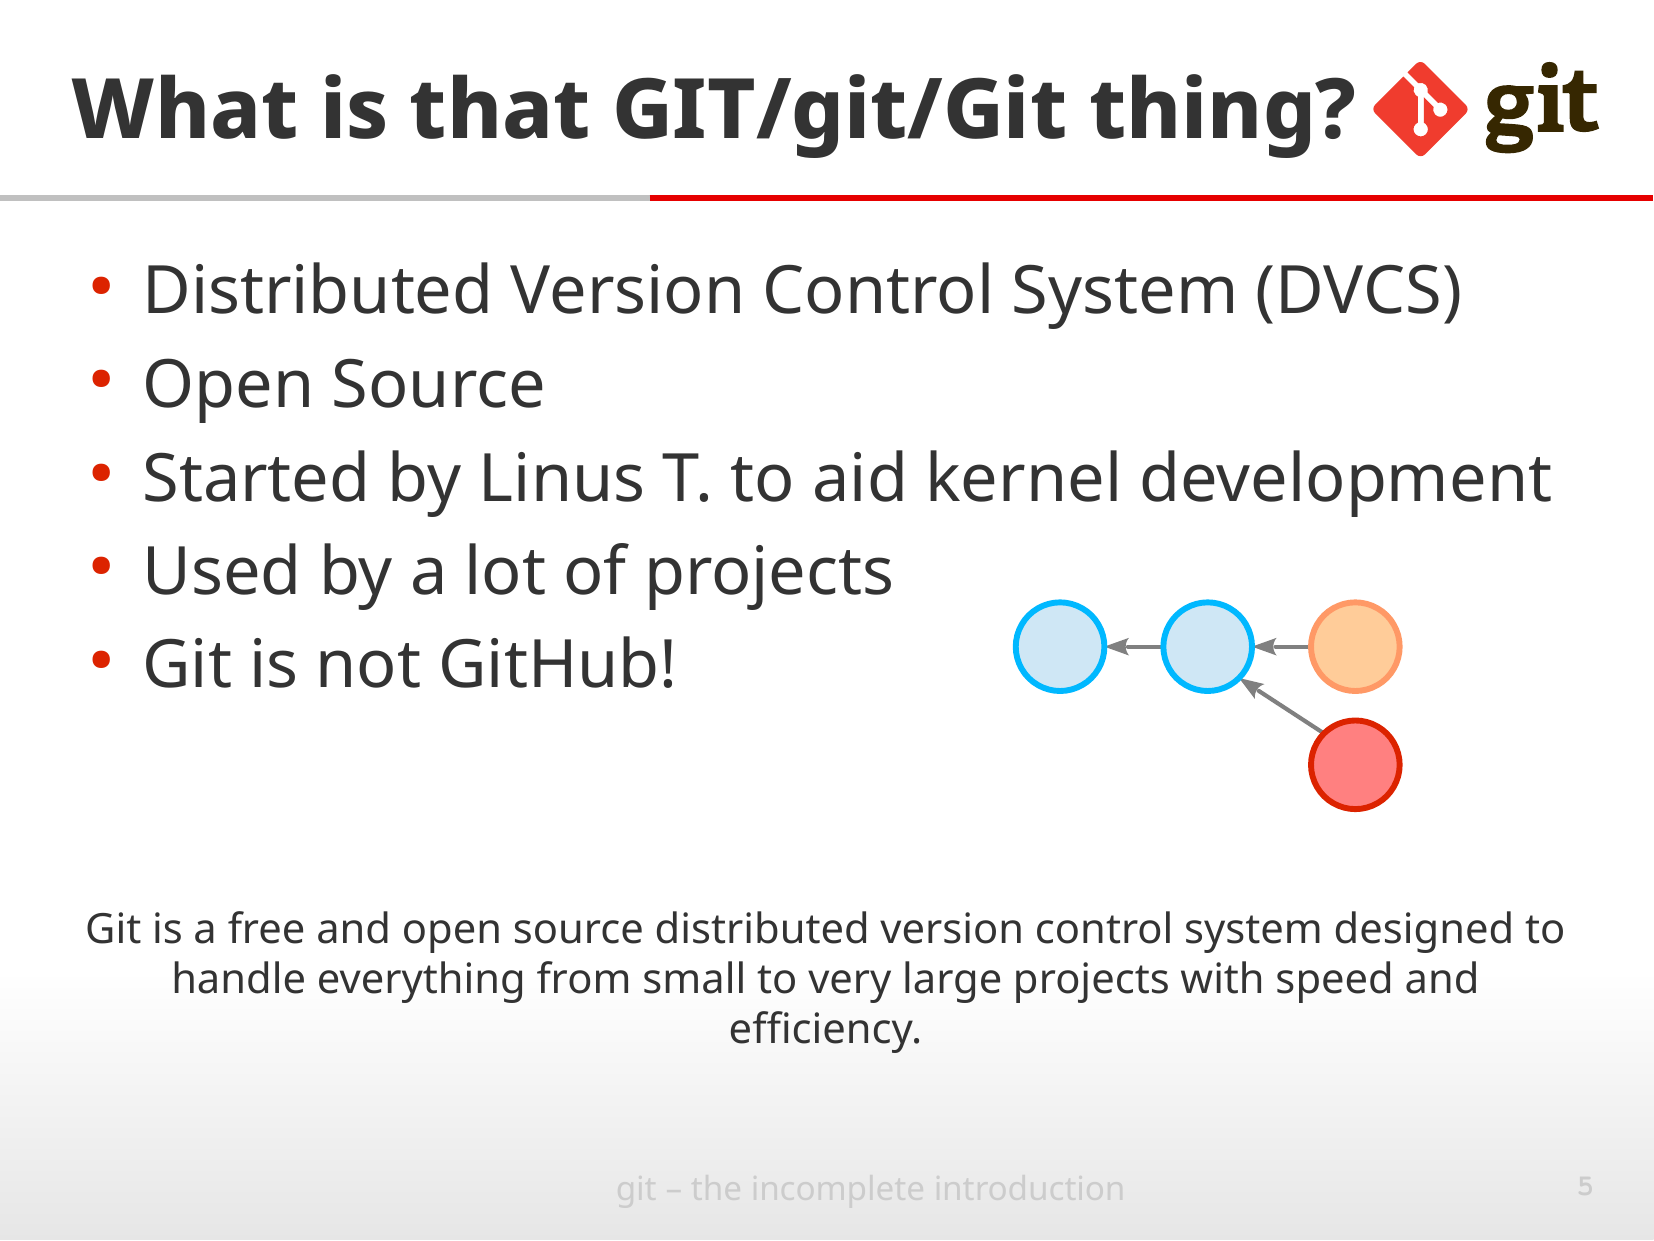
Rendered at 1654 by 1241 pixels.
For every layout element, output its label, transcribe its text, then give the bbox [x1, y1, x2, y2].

text_box [1163, 602, 1253, 692]
text_box [1015, 602, 1105, 692]
text_box [1311, 602, 1400, 692]
title What is that GIT/git/Git thing? [56, 36, 1546, 175]
list Distributed Version Control System (DVCS) Open Source Started by Linus T. to aid kernel development Used by a lot of projects Git is not GitHub! Git is a free and open source distributed version control system designed to handle everything from small to very large projects with speed and efficiency. [56, 239, 1595, 1133]
text_box [1311, 720, 1400, 810]
